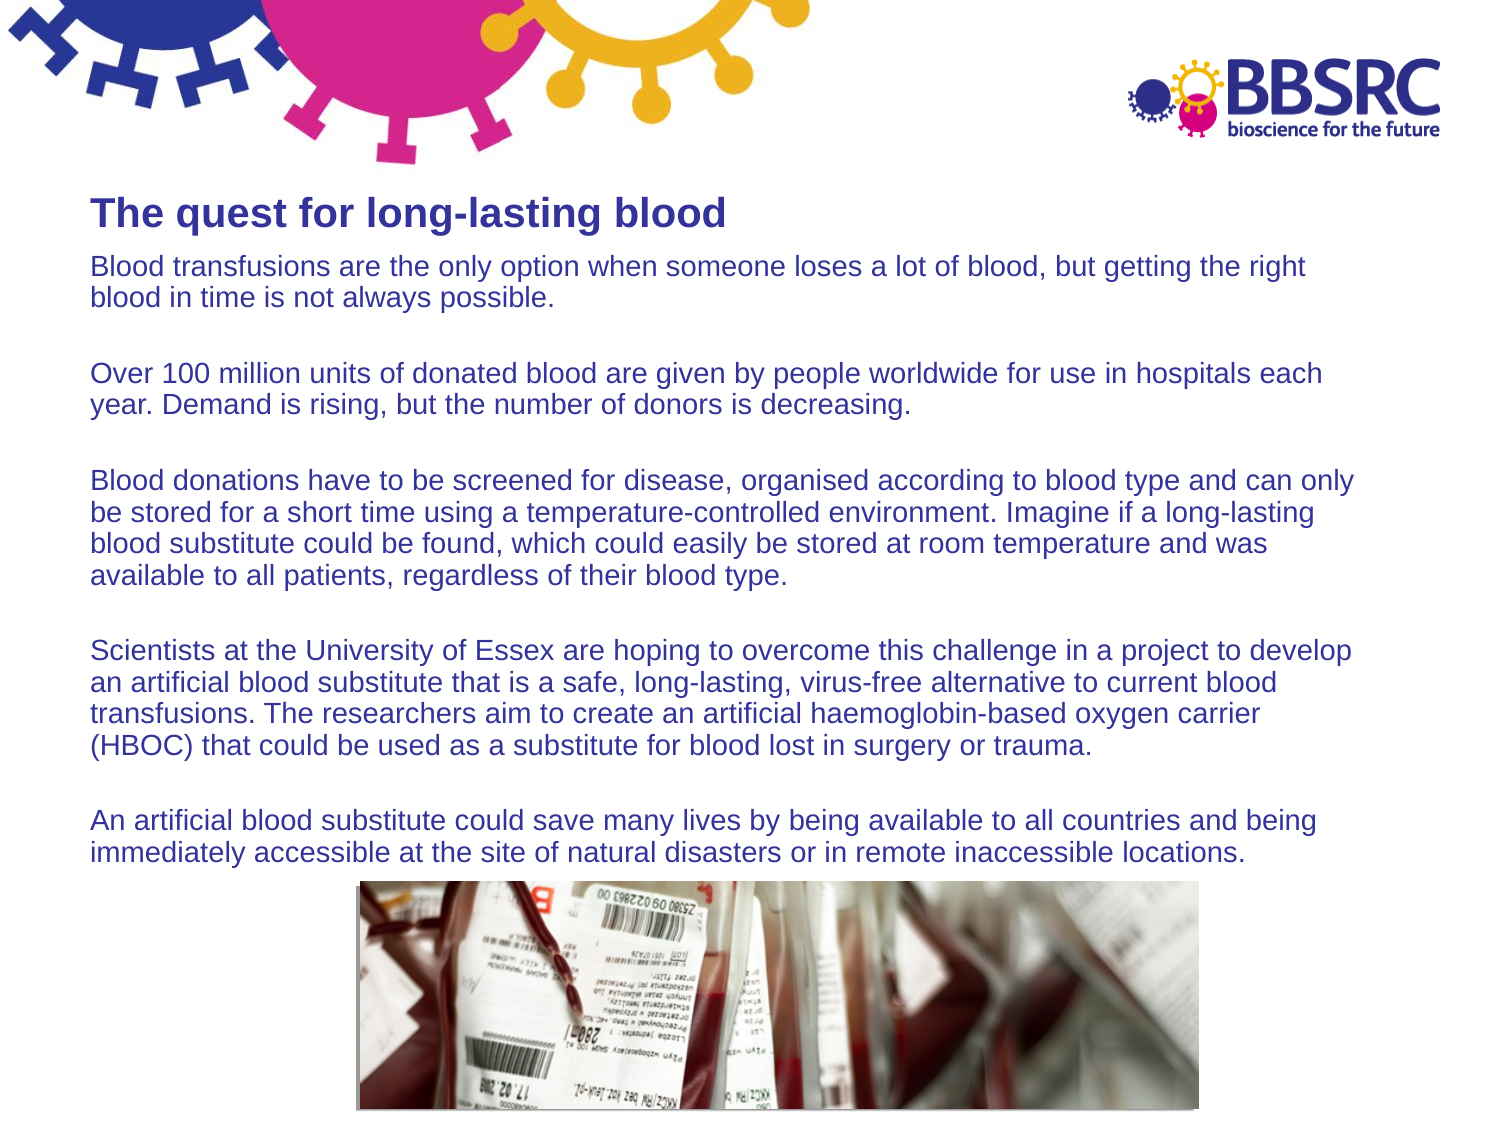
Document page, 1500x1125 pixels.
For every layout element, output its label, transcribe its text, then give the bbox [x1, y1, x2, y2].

list Blood transfusions are the only option when someone loses a lot of blood, but getting the right blood in time is not always possible. Over 100 million units of donated blood are given by people worldwide for use in hospitals each year. Demand is rising, but the number of donors is decreasing. Blood donations have to be screened for disease, organised according to blood type and can only be stored for a short time using a temperature-controlled environment. Imagine if a long-lasting blood substitute could be found, which could easily be stored at room temperature and was available to all patients, regardless of their blood type. Scientists at the University of Essex are hoping to overcome this challenge in a project to develop an artificial blood substitute that is a safe, long-lasting, virus-free alternative to current blood transfusions. The researchers aim to create an artificial haemoglobin-based oxygen carrier (HBOC) that could be used as a substitute for blood lost in surgery or trauma. An artificial blood substitute could save many lives by being available to all countries and being immediately accessible at the site of natural disasters or in remote inaccessible locations. [75, 243, 1388, 941]
title The quest for long-lasting blood [75, 160, 928, 243]
picture [360, 881, 1199, 1109]
